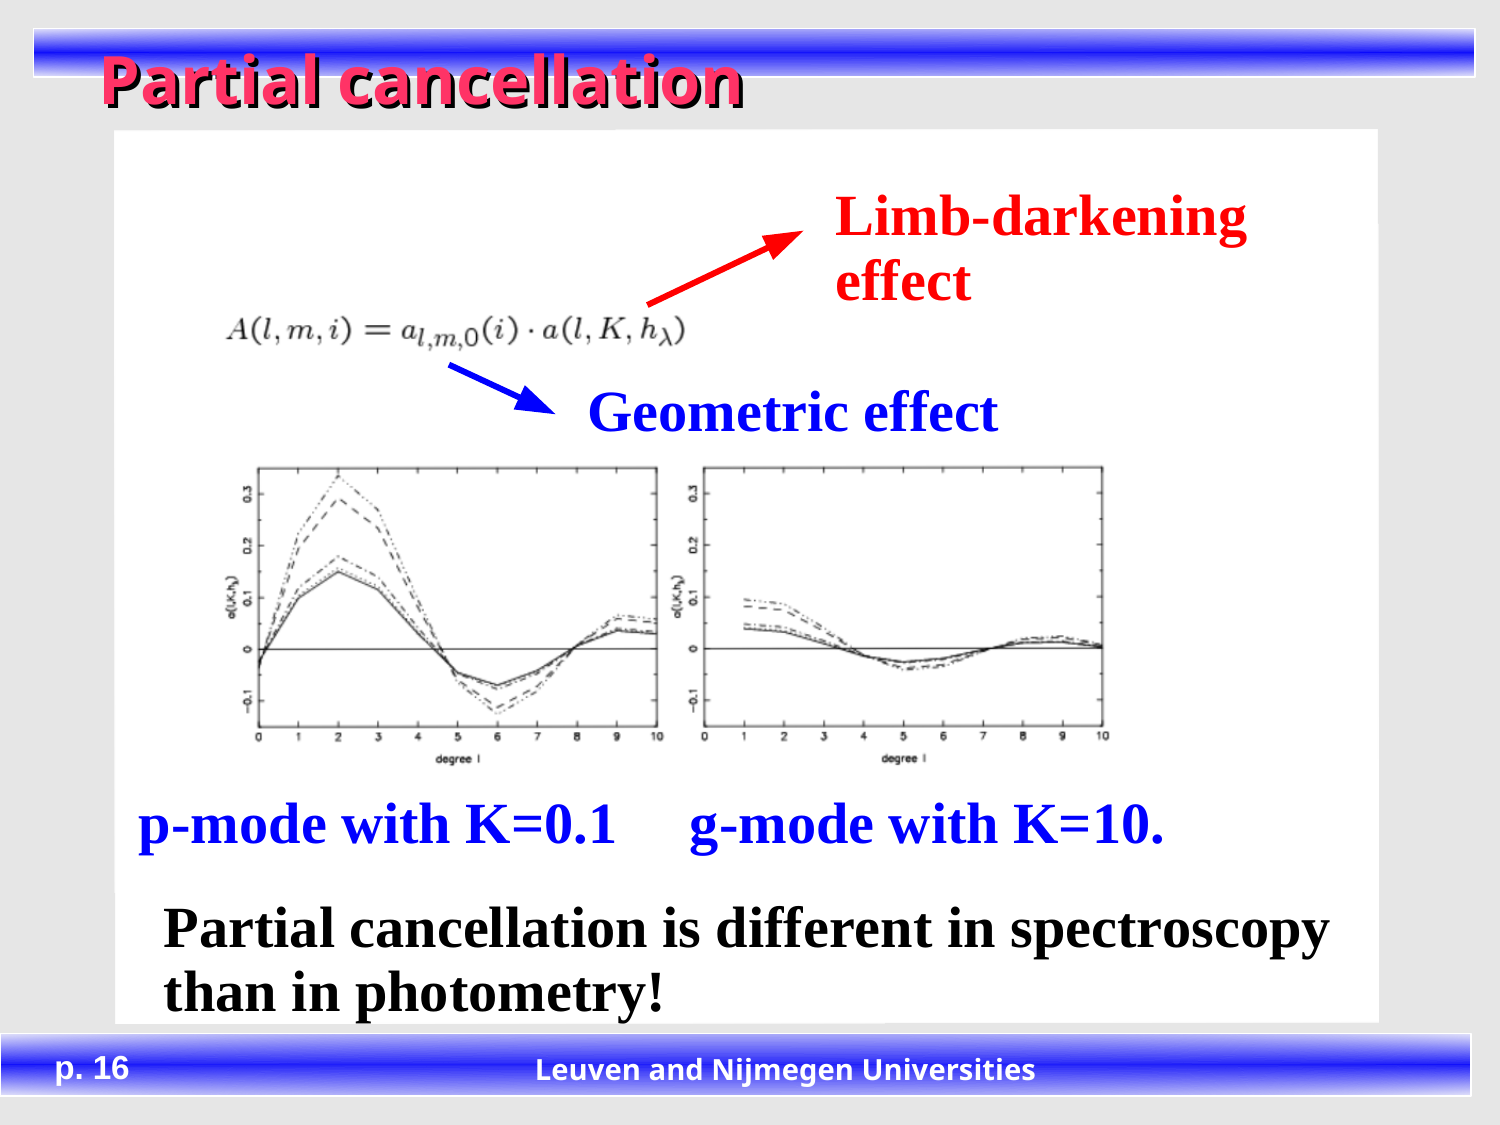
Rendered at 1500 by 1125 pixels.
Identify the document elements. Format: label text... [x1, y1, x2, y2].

title Moment method: Briquet & Aerts (2003) [126, 1055, 1470, 1059]
title Partial cancellation [64, 20, 1500, 137]
text_box Partial cancellation is different in spectroscopy than in photometry! [163, 895, 1335, 1025]
text_box Geometric effect [587, 379, 1127, 445]
title Moment method: Briquet & Aerts (2003) [1034, 1070, 1470, 1074]
text_box p-mode with K=0.1 g-mode with K=10. [138, 791, 1169, 901]
text_box Limb-darkening effect [835, 183, 1365, 348]
picture [113, 128, 1379, 1024]
